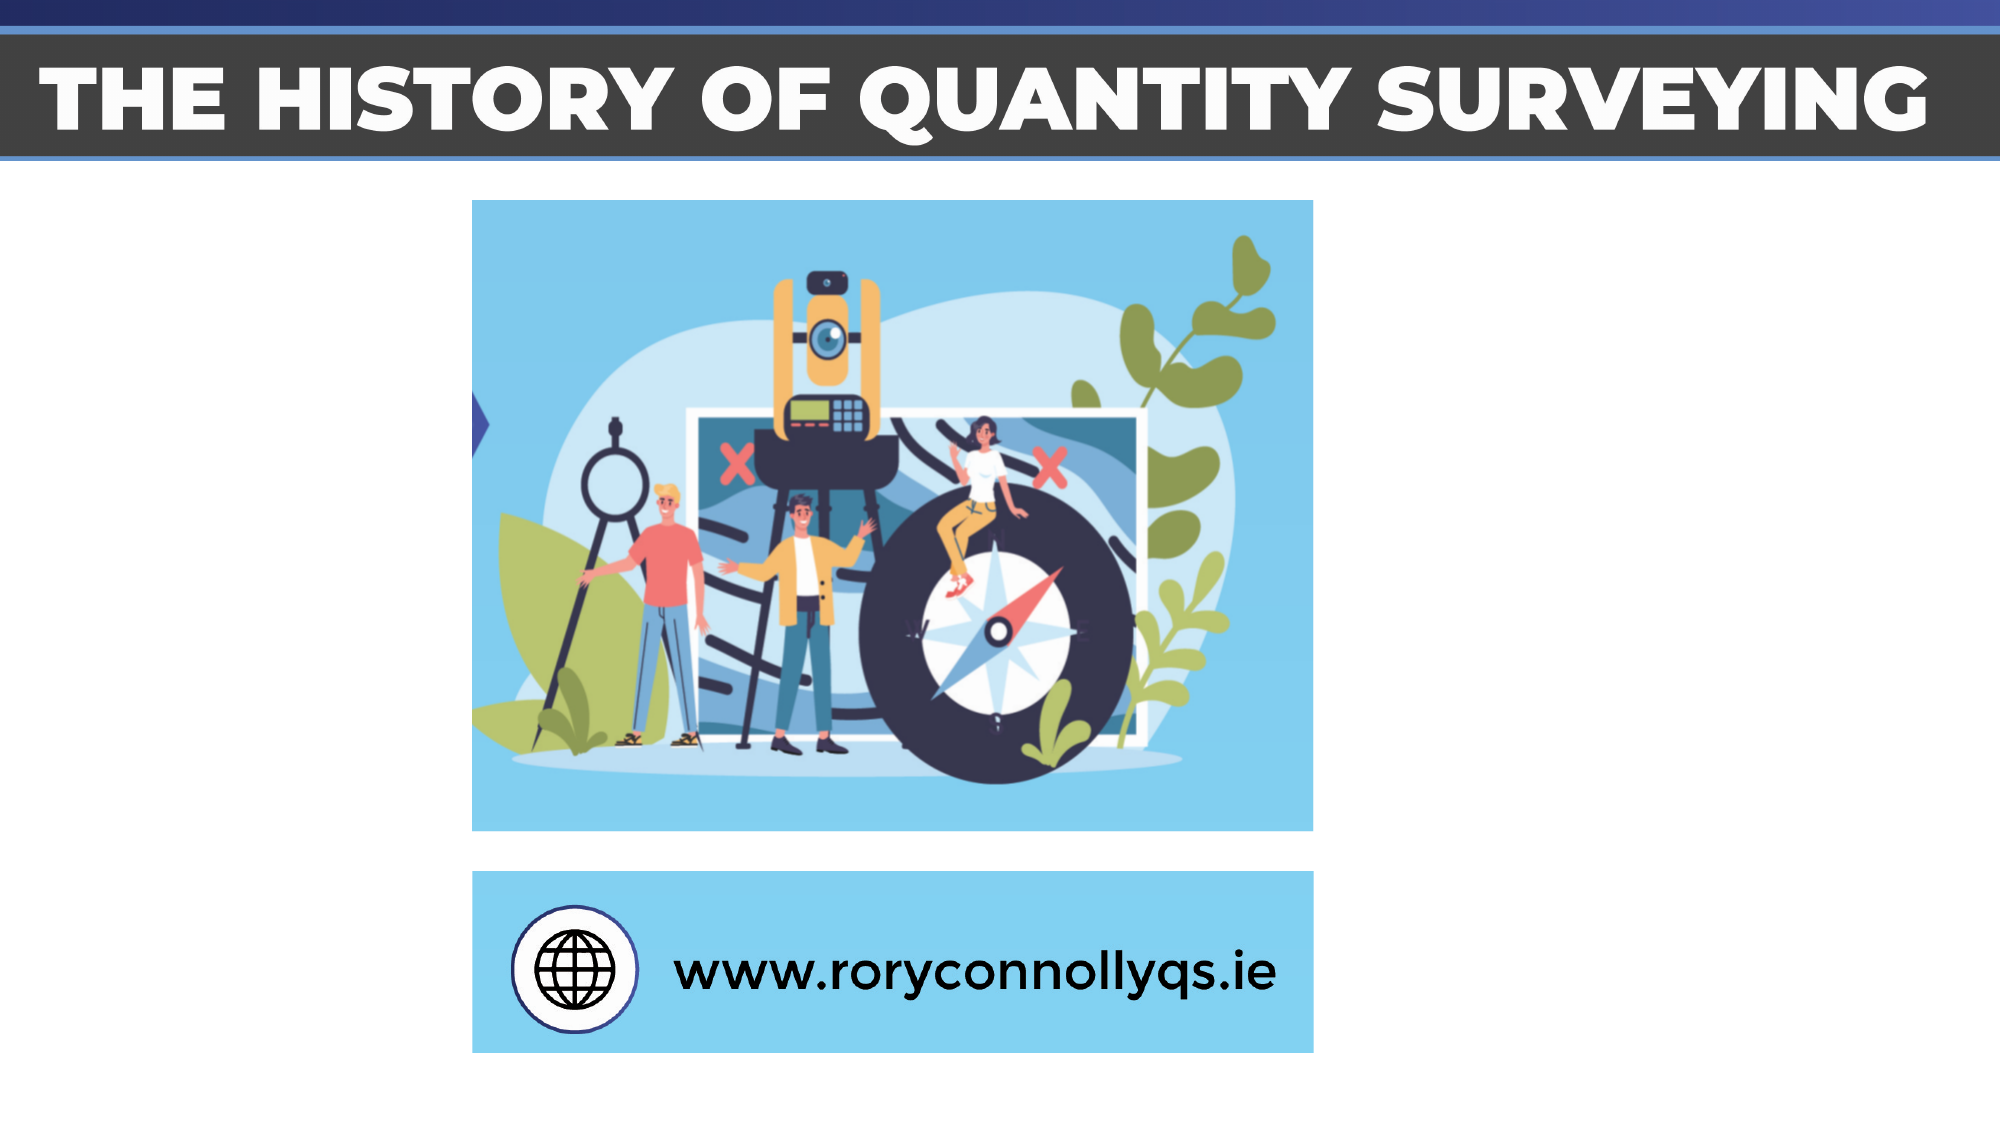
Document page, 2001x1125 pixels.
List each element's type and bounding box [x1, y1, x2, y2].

picture [472, 200, 1314, 832]
picture [472, 871, 1314, 1053]
picture [0, 0, 2000, 161]
